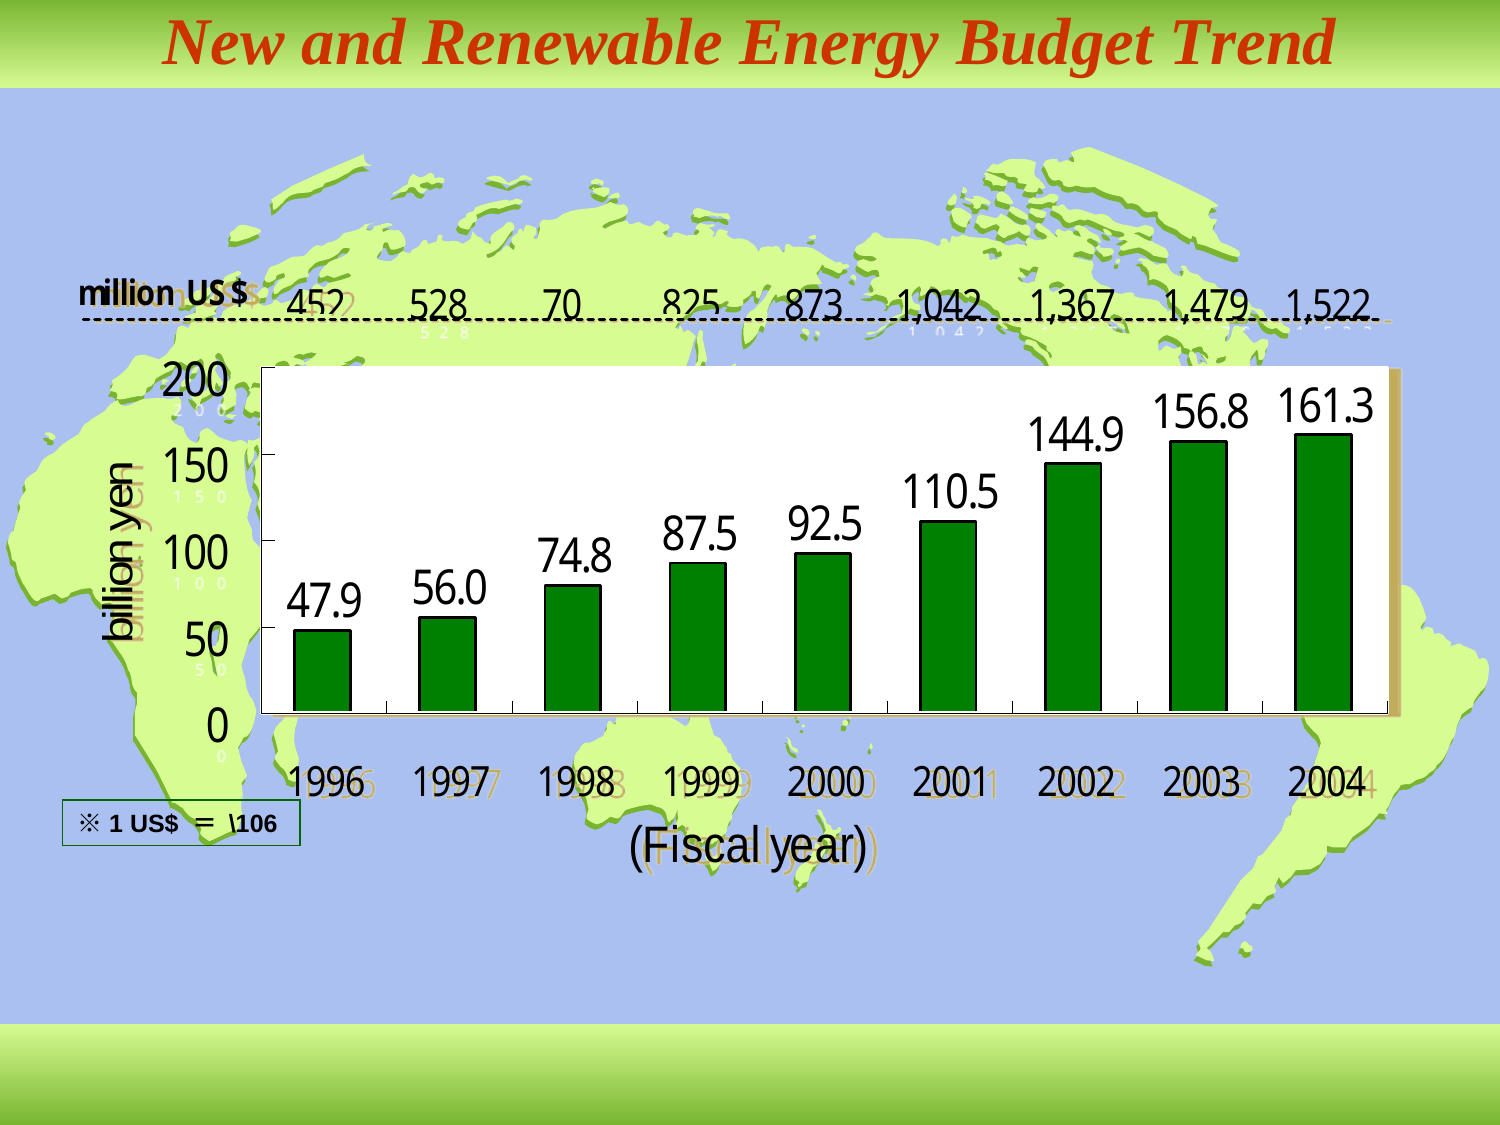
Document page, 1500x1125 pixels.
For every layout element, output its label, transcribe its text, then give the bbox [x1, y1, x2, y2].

text_box ※ 1 US$ ＝ \106 [62, 800, 301, 846]
chart [50, 162, 1455, 925]
text_box New and Renewable Energy Budget Trend [0, 0, 1500, 76]
